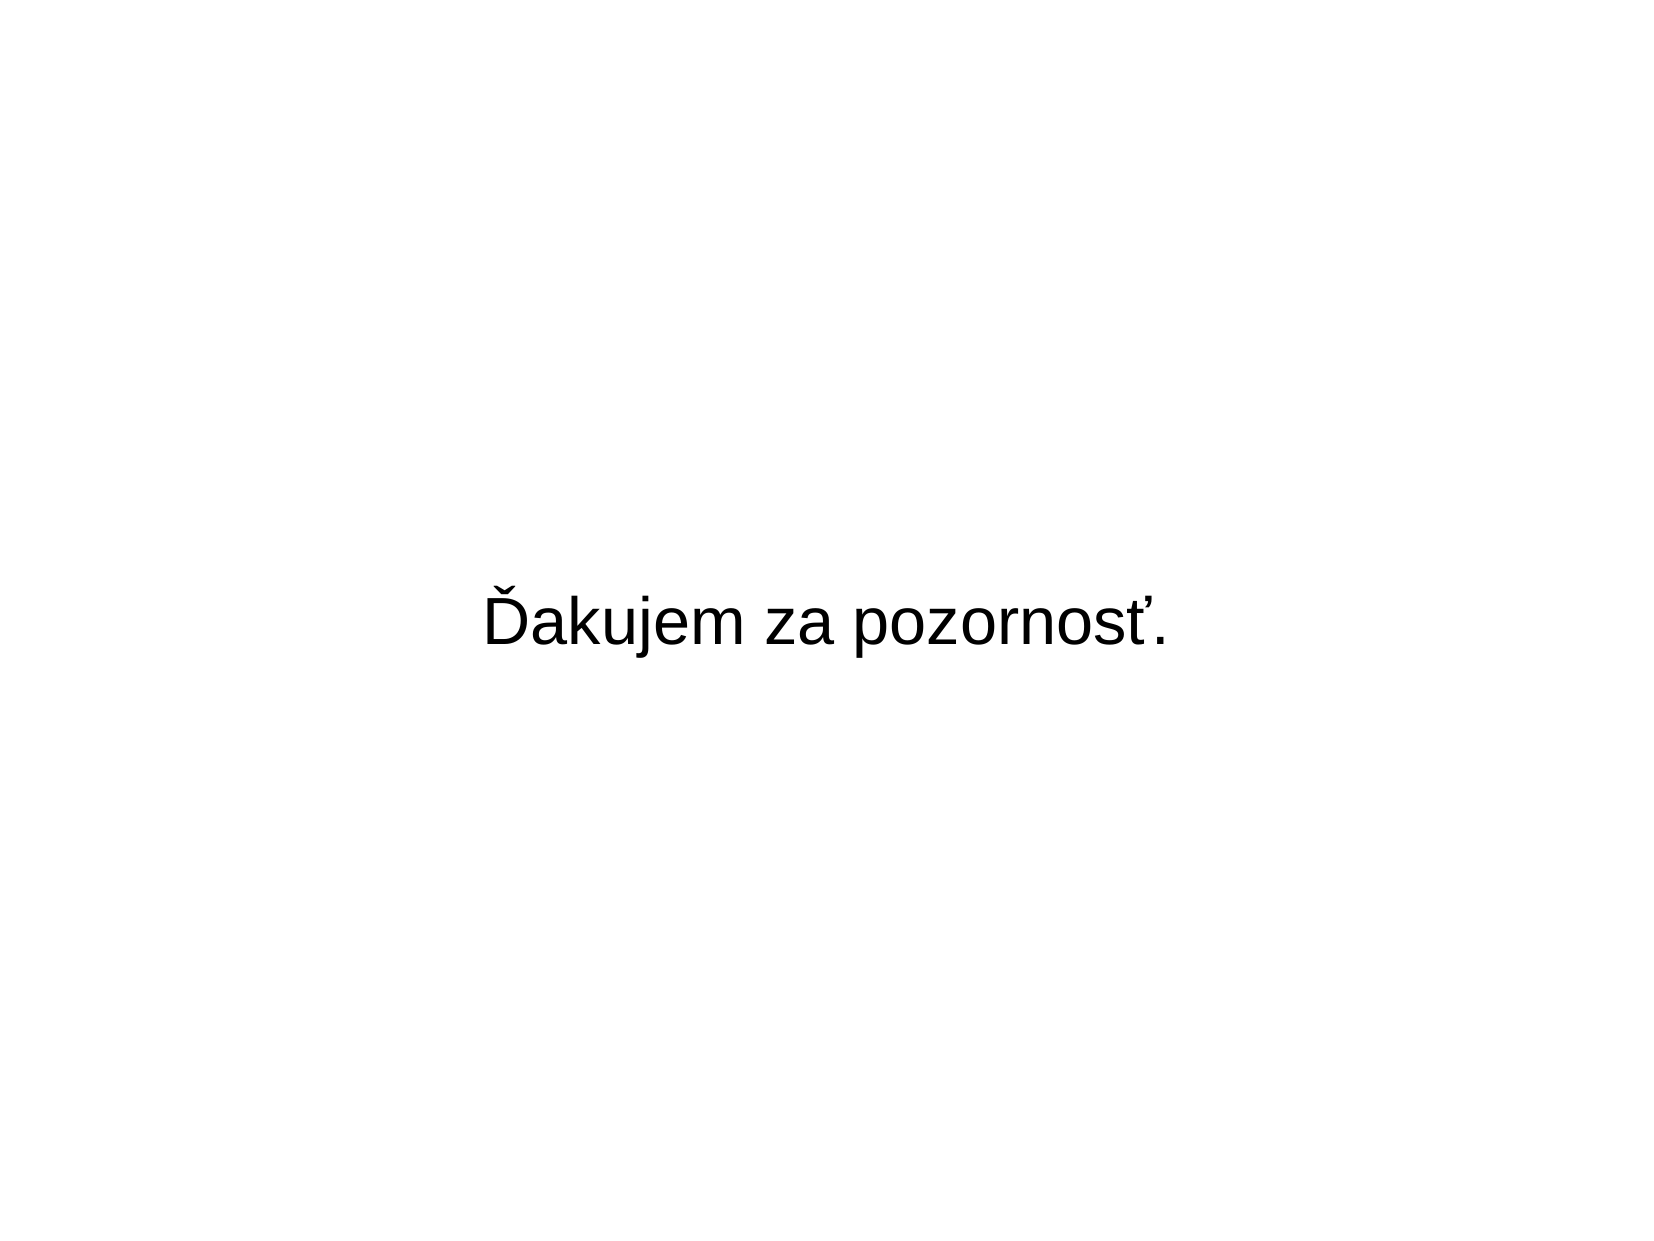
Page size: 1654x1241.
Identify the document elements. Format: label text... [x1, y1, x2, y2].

subtitle Ďakujem za pozornosť. [82, 49, 1571, 1193]
